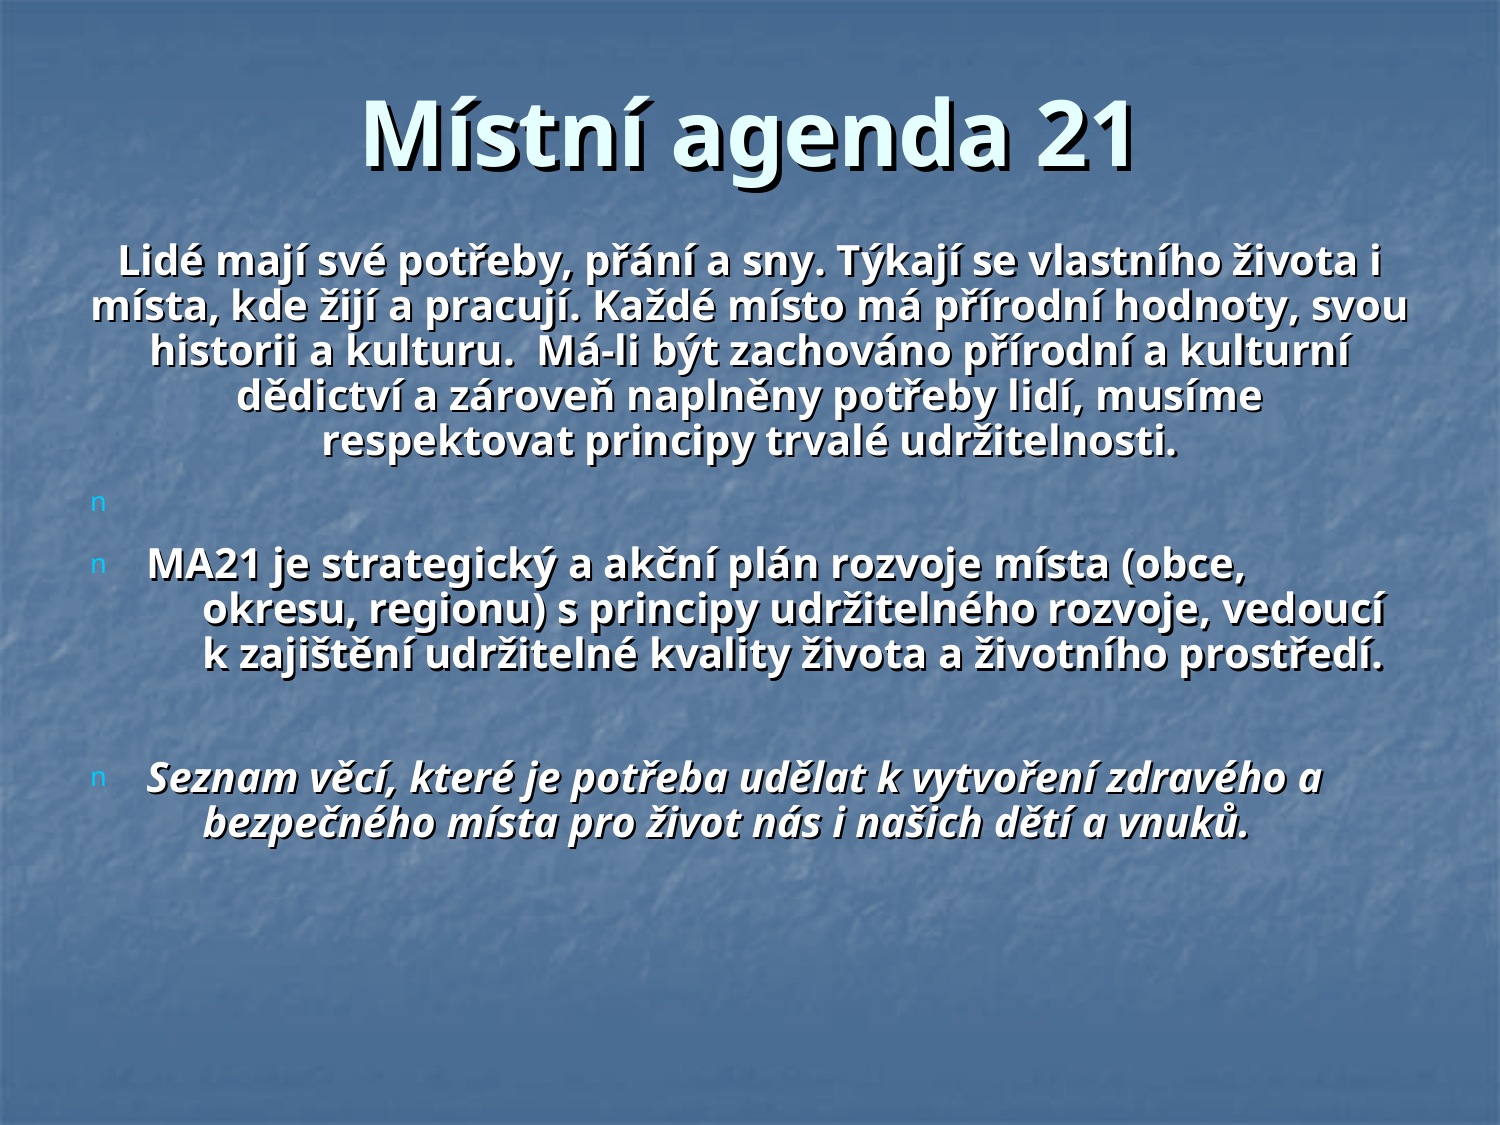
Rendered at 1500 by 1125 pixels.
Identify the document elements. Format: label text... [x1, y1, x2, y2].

list Lidé mají své potřeby, přání a sny. Týkají se vlastního života i místa, kde žijí a pracují. Každé místo má přírodní hodnoty, svou historii a kulturu. Má-li být zachováno přírodní a kulturní dědictví a zároveň naplněny potřeby lidí, musíme respektovat principy trvalé udržitelnosti. MA21 je strategický a akční plán rozvoje místa (obce, okresu, regionu) s principy udržitelného rozvoje, vedoucí k zajištění udržitelné kvality života a životního prostředí. Seznam věcí, které je potřeba udělat k vytvoření zdravého a bezpečného místa pro život nás i našich dětí a vnuků. [75, 231, 1426, 1036]
title Místní agenda 21 [75, 62, 1426, 197]
